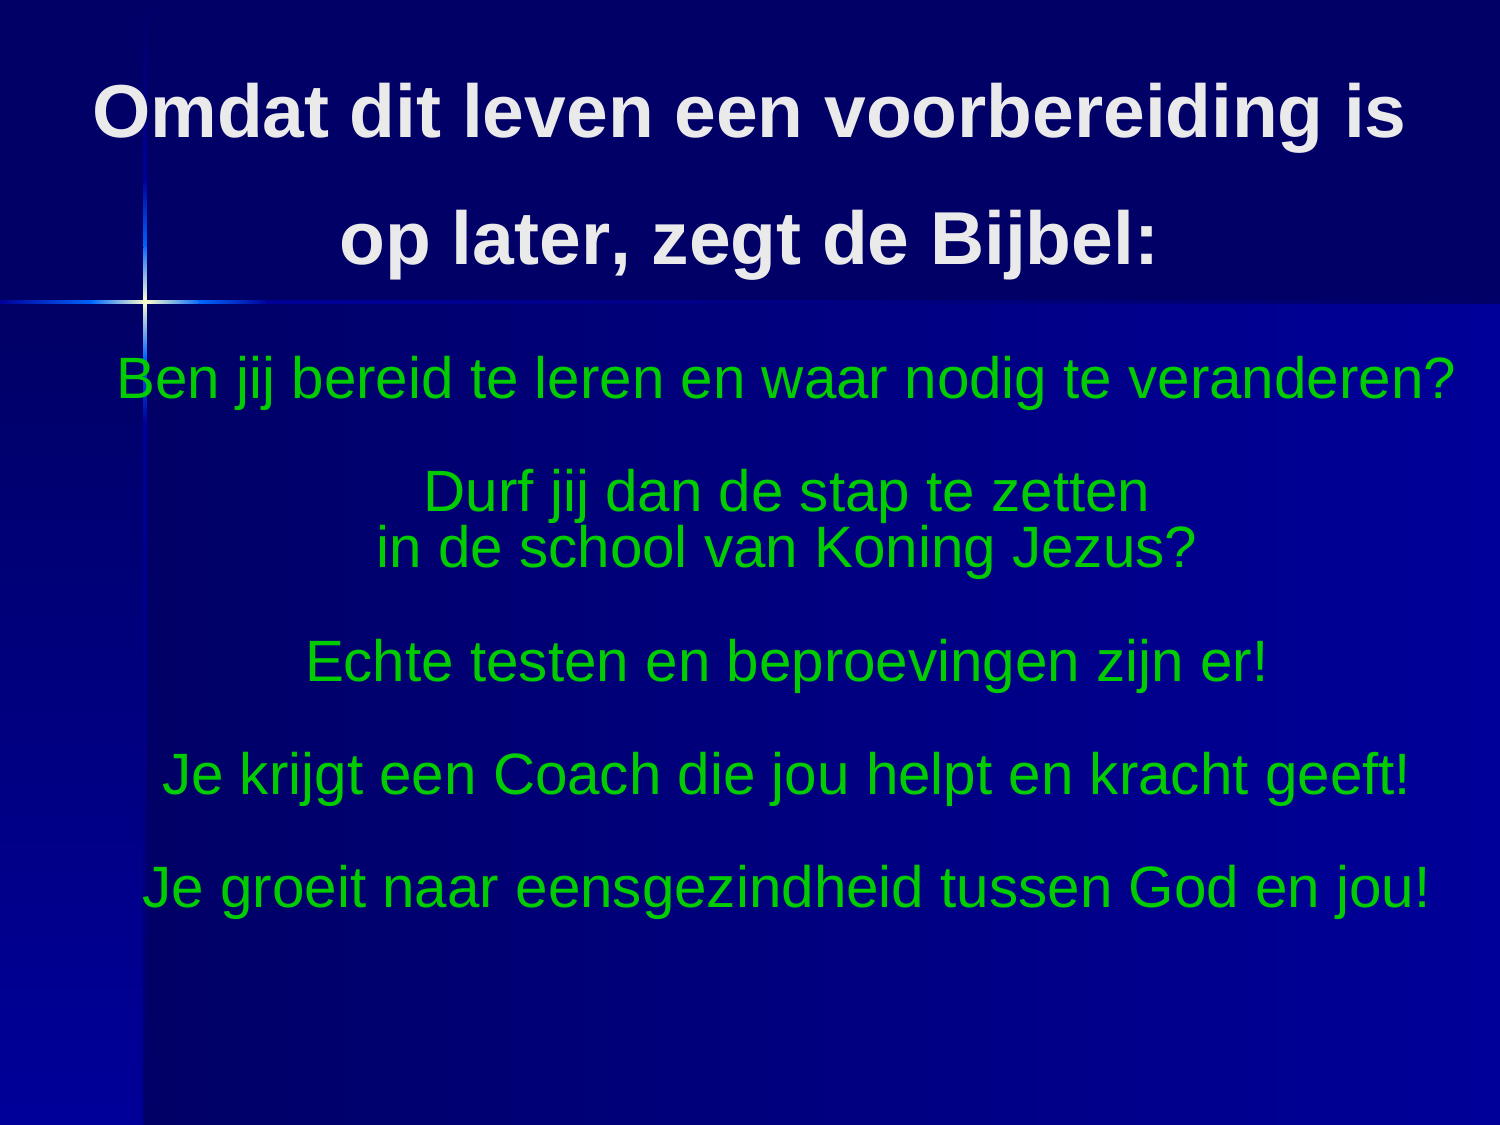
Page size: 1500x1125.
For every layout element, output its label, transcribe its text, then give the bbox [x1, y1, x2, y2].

text_box Omdat dit leven een voorbereiding is op later, zegt de Bijbel: Ben jij bereid te leren en waar nodig te veranderen? Durf jij dan de stap te zetten in de school van Koning Jezus? Echte testen en beproevingen zijn er! Je krijgt een Coach die jou helpt en kracht geeft! Je groeit naar eensgezindheid tussen God en jou! [0, 54, 1500, 1041]
